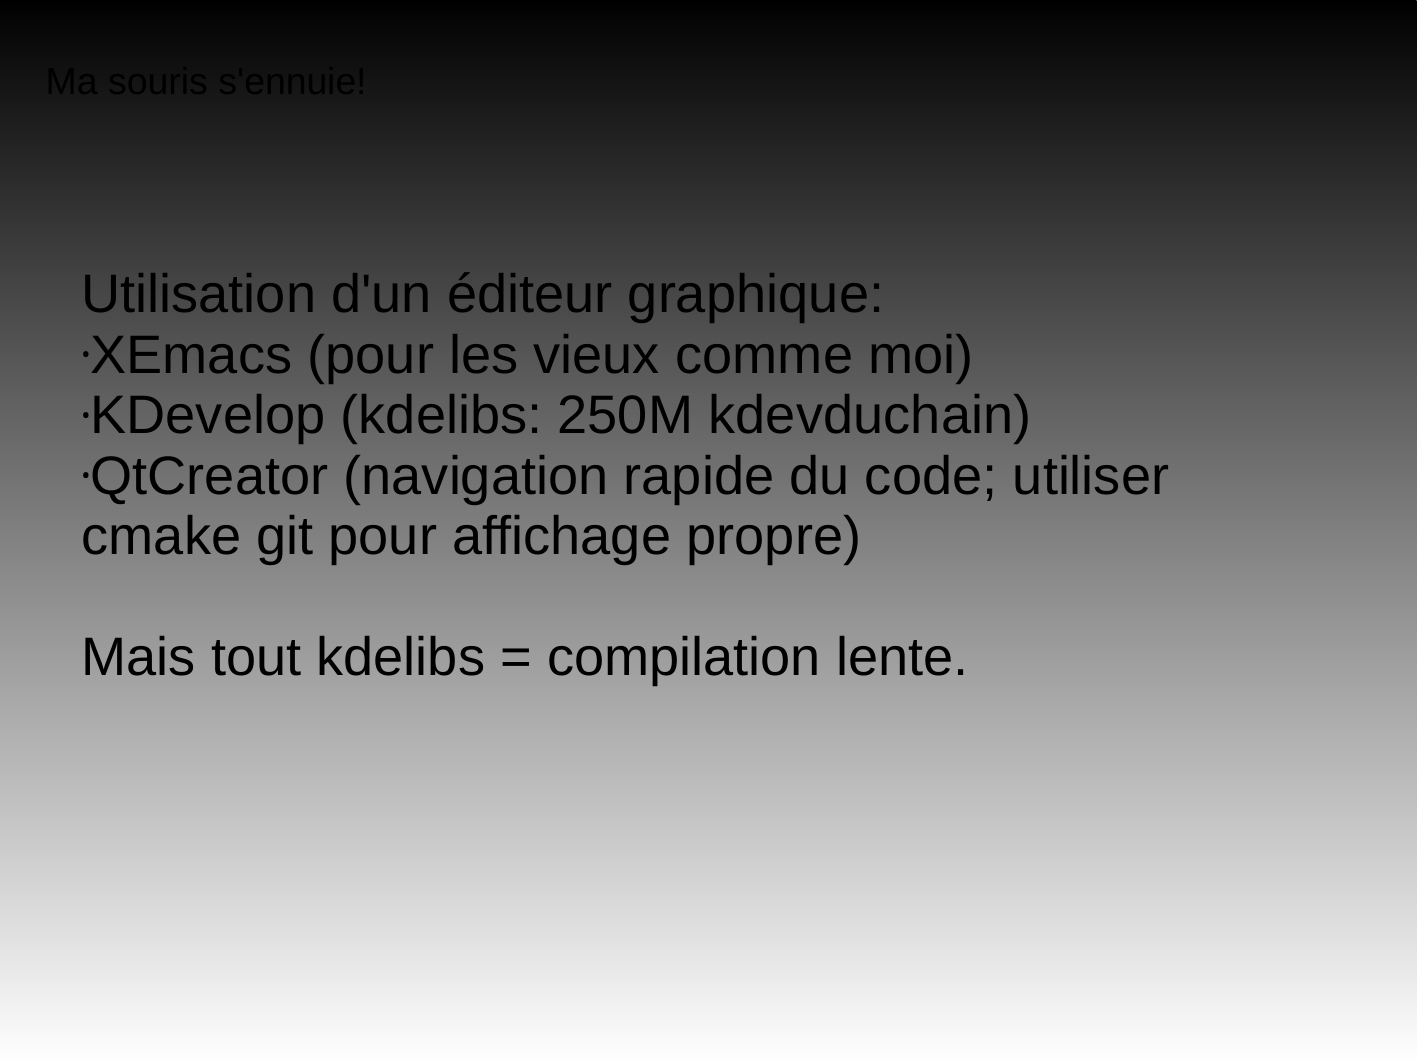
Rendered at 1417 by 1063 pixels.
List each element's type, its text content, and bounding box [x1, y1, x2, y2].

list Utilisation d'un éditeur graphique: XEmacs (pour les vieux comme moi) KDevelop (kdelibs: 250M kdevduchain) QtCreator (navigation rapide du code; utiliser cmake git pour affichage propre) Mais tout kdelibs = compilation lente. [66, 256, 1307, 905]
title Ma souris s'ennuie! [30, 53, 1369, 224]
